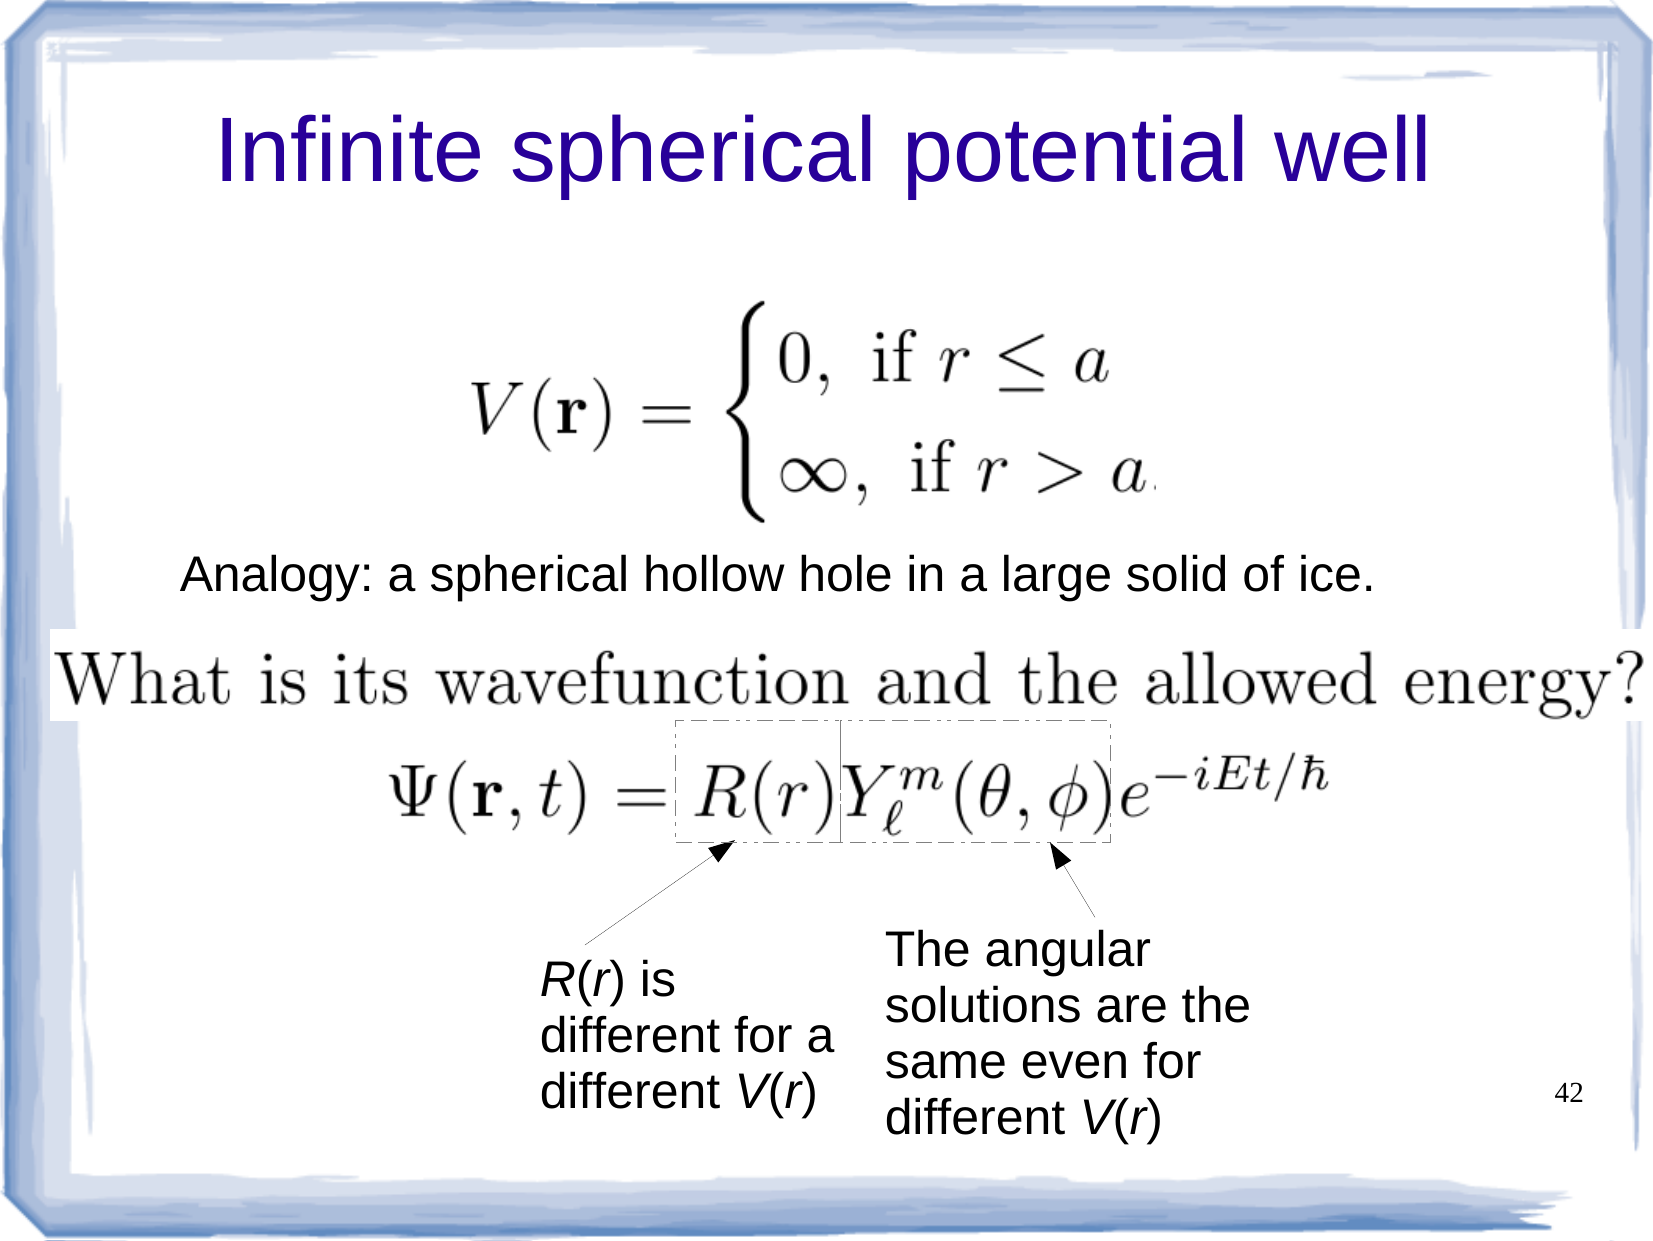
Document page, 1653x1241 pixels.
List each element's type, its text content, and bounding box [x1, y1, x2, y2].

picture [0, 0, 1653, 1241]
title Infinite spherical potential well [82, 49, 1567, 253]
text_box The angular solutions are the same even for different V(r) [870, 915, 1306, 1153]
text_box R(r) is different for a different V(r) [525, 945, 886, 1156]
text_box [675, 720, 1111, 843]
text_box Analogy: a spherical hollow hole in a large solid of ice. [165, 540, 1576, 611]
